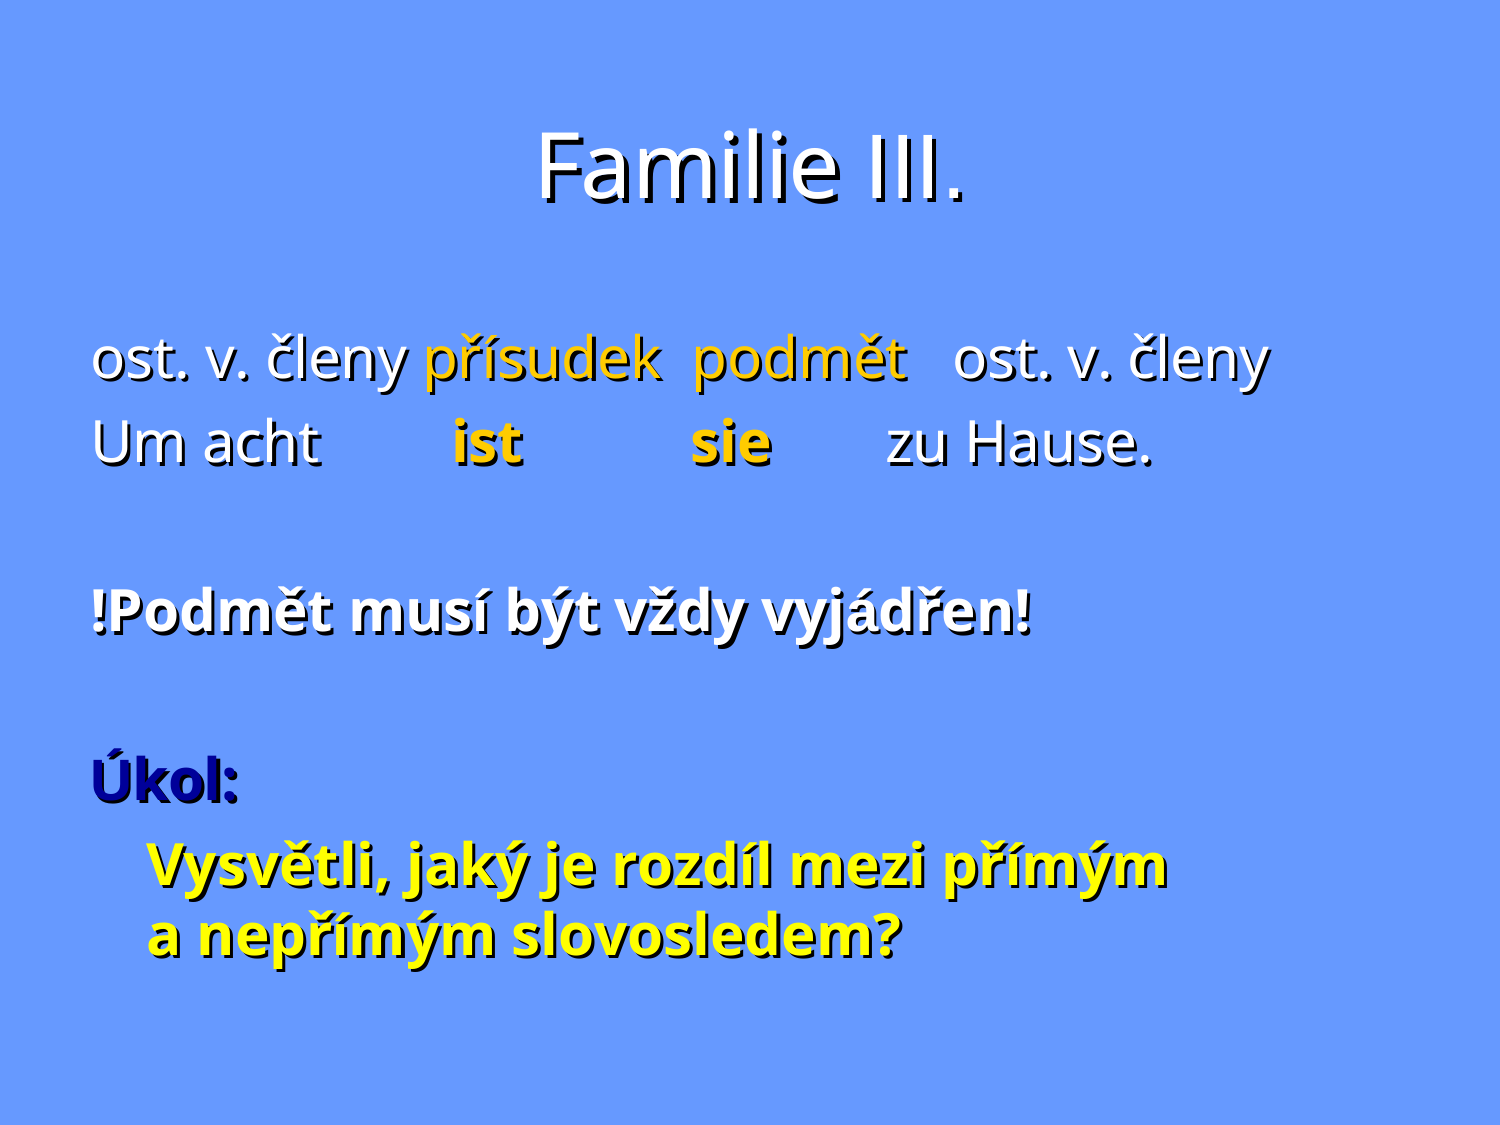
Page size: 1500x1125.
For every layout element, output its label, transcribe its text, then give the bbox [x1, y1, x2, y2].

list ost. v. členy přísudek podmět ost. v. členy Um acht ist sie zu Hause. !Podmět musí být vždy vyjádřen! Úkol: Vysvětli, jaký je rozdíl mezi přímým a nepřímým slovosledem? [75, 312, 1426, 1060]
title Familie III. [75, 47, 1426, 276]
